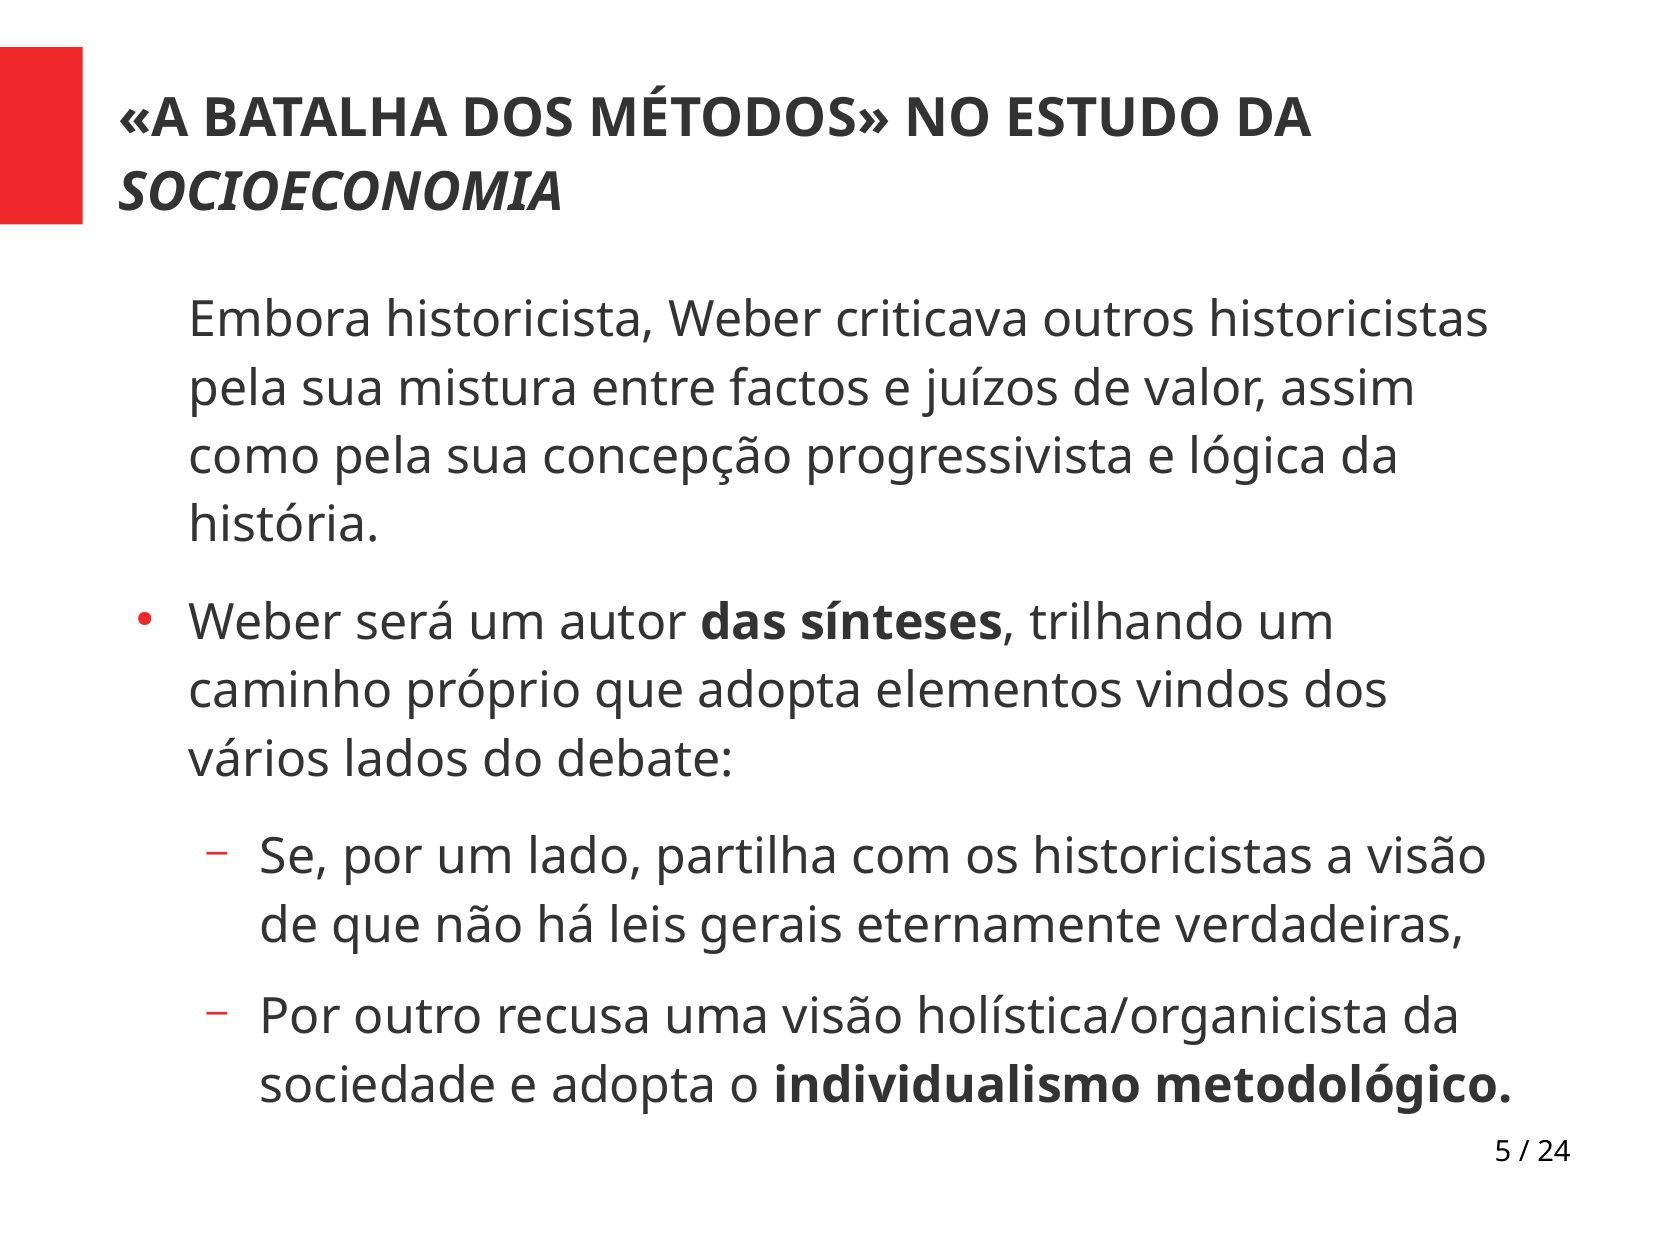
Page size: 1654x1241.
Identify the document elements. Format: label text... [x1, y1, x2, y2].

list Embora historicista, Weber criticava outros historicistas pela sua mistura entre factos e juízos de valor, assim como pela sua concepção progressivista e lógica da história. Weber será um autor das sínteses, trilhando um caminho próprio que adopta elementos vindos dos vários lados do debate: Se, por um lado, partilha com os historicistas a visão de que não há leis gerais eternamente verdadeiras, Por outro recusa uma visão holística/organicista da sociedade e adopta o individualismo metodológico. [118, 283, 1536, 1003]
title «A BATALHA DOS MÉTODOS» NO ESTUDO DA SOCIOECONOMIA [118, 49, 1571, 257]
